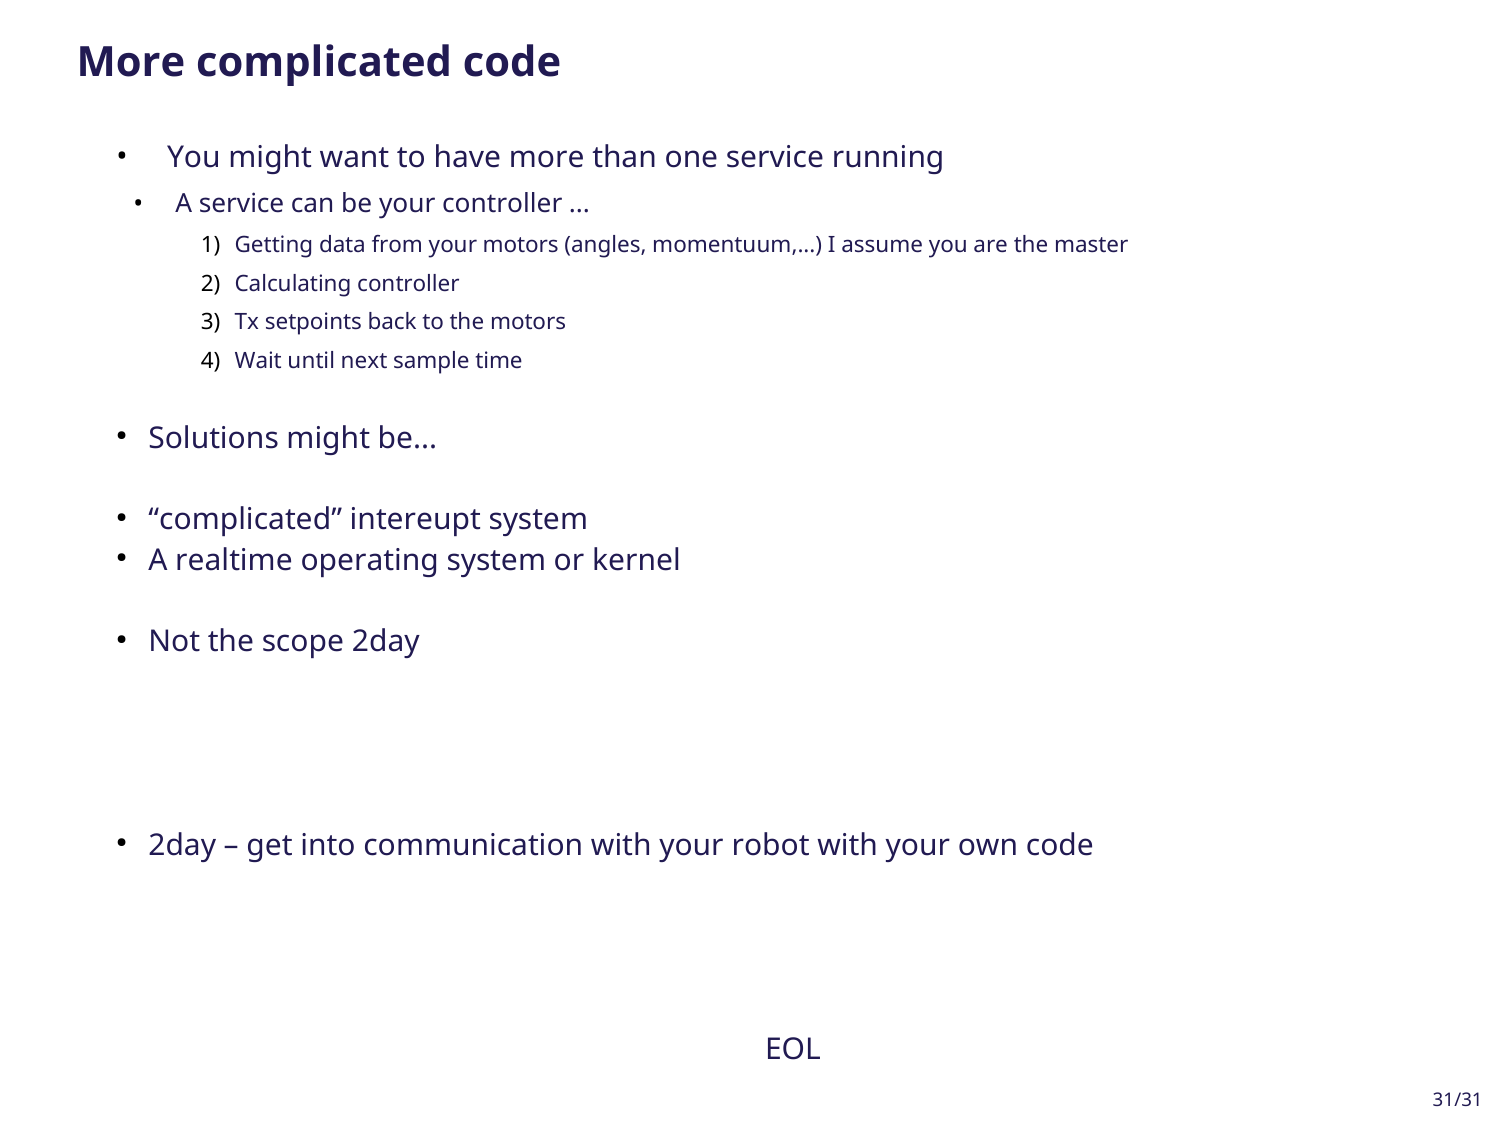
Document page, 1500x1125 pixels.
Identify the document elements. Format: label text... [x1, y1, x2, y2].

title More complicated code [61, 28, 1441, 92]
list You might want to have more than one service running A service can be your controller ... Getting data from your motors (angles, momentuum,...) I assume you are the master Calculating controller Tx setpoints back to the motors Wait until next sample time Solutions might be... “complicated” intereupt system A realtime operating system or kernel Not the scope 2day 2day – get into communication with your robot with your own code EOL [60, 135, 1482, 1081]
